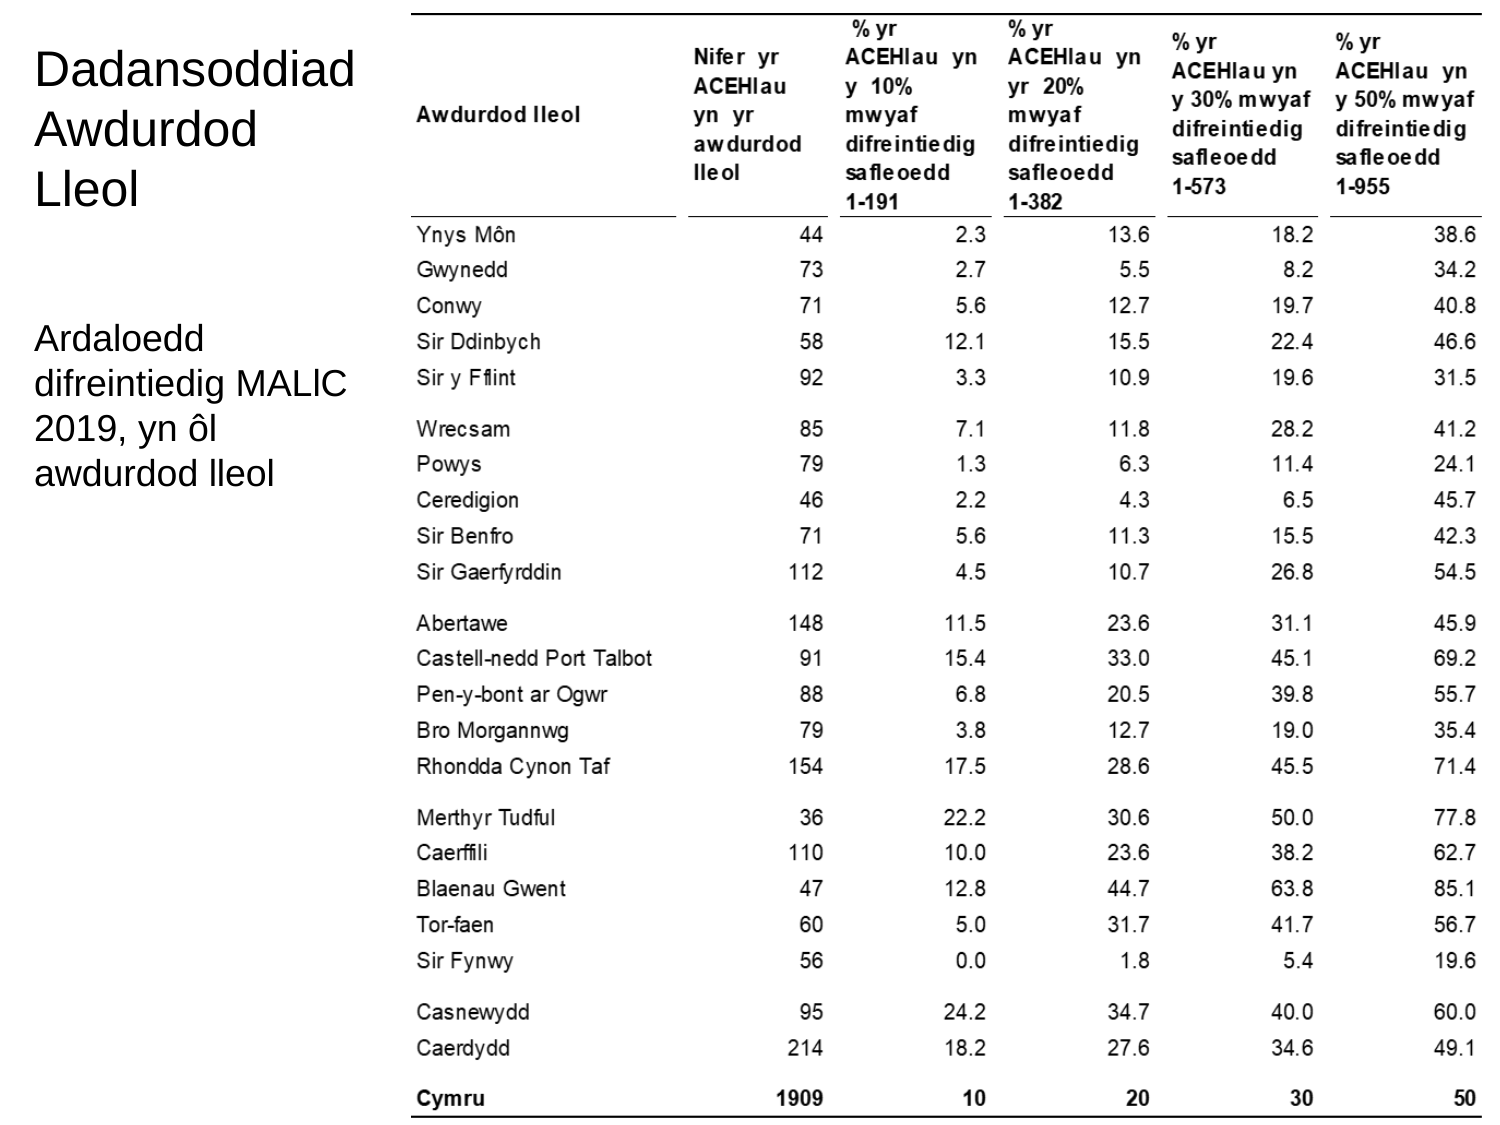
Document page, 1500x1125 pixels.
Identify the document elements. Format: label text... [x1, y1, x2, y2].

picture [411, 13, 1483, 1119]
text_box Dadansoddiad Awdurdod Lleol Ardaloedd difreintiedig MALlC 2019, yn ôl awdurdod lleol [19, 28, 383, 507]
